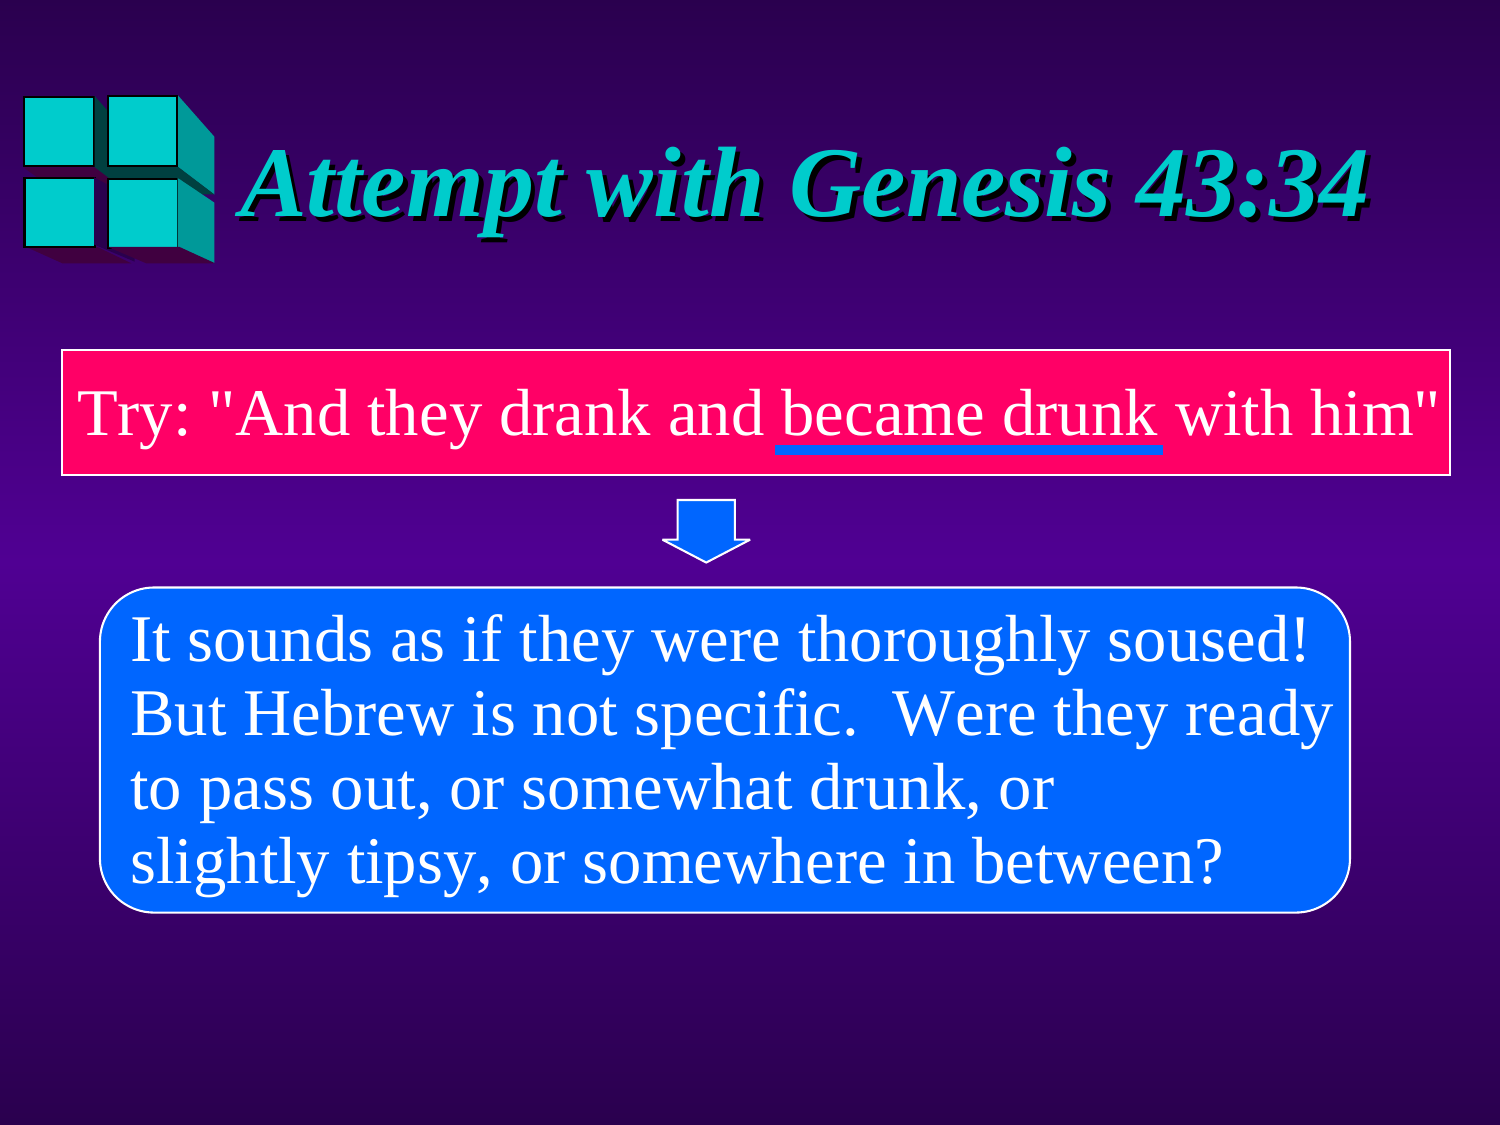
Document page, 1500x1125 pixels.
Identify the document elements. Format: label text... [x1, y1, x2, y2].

text_box [662, 500, 751, 563]
text_box It sounds as if they were thoroughly soused! But Hebrew is not specific. Were they ready to pass out, or somewhat drunk, or slightly tipsy, or somewhere in between? [99, 587, 1351, 913]
title Attempt with Genesis 43:34 [224, 78, 1388, 288]
text_box Try: "And they drank and became drunk with him" [62, 350, 1450, 475]
